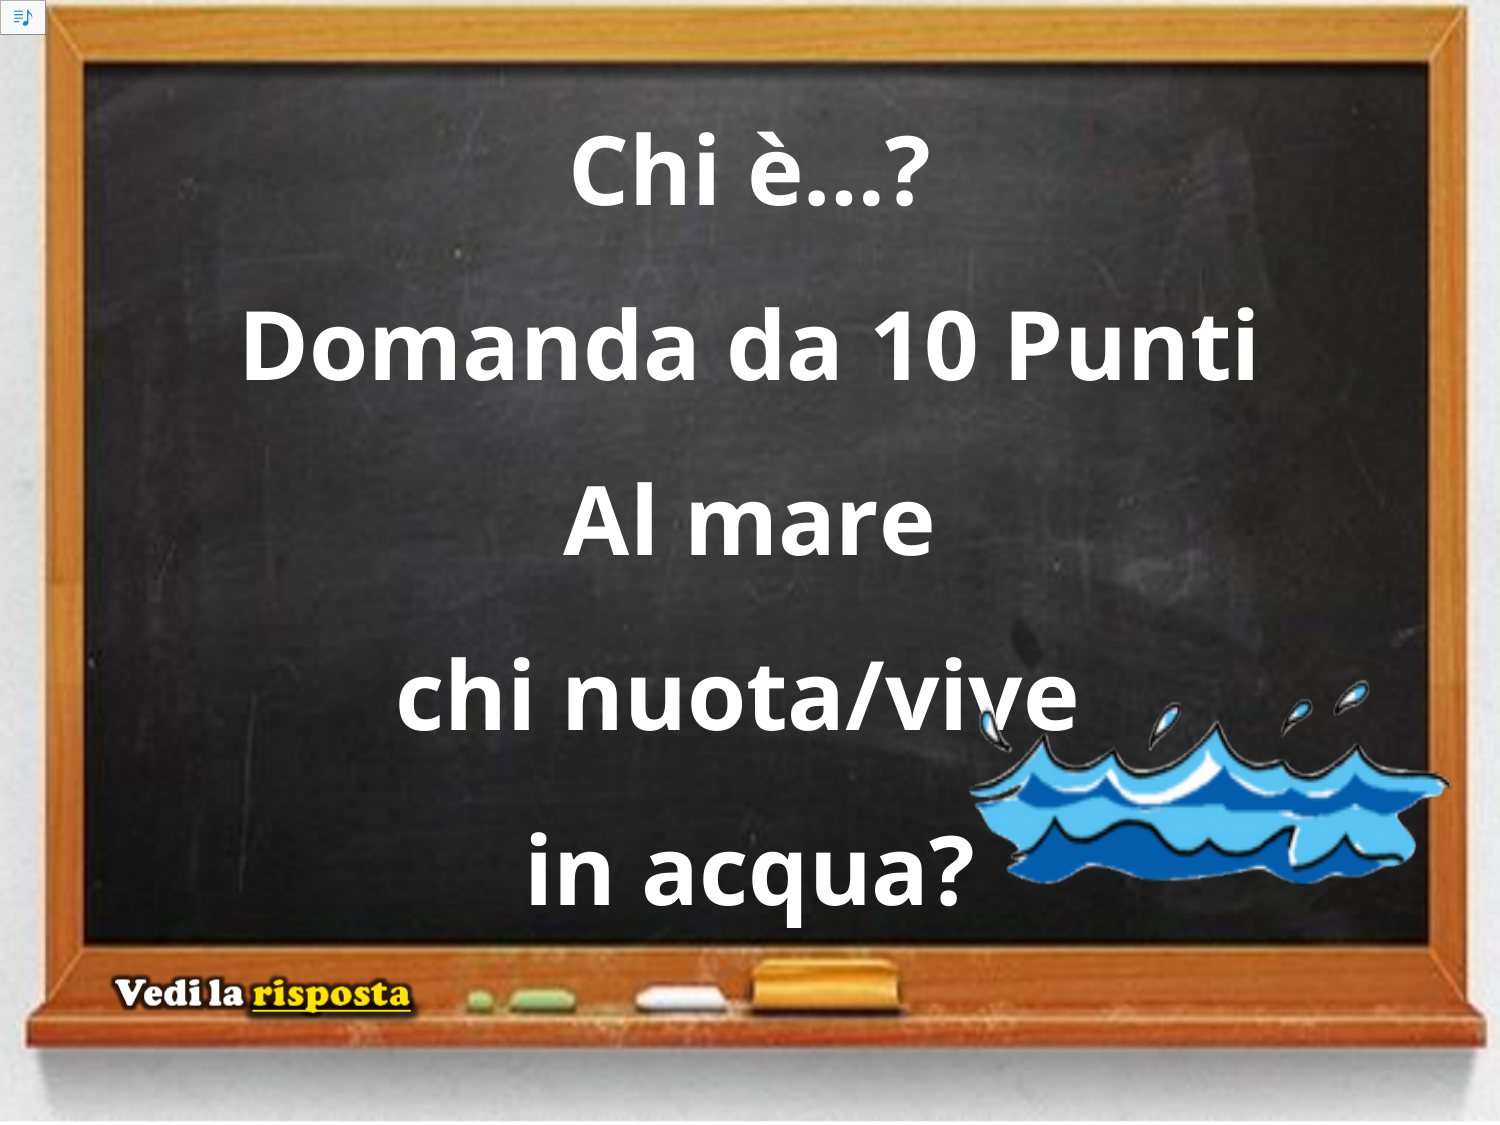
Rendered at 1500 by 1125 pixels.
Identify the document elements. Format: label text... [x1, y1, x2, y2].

picture [0, 0, 1500, 1125]
text_box [0, 0, 47, 36]
text_box Chi è…? Domanda da 10 Punti Al mare chi nuota/vive in acqua? [87, 102, 1413, 1108]
